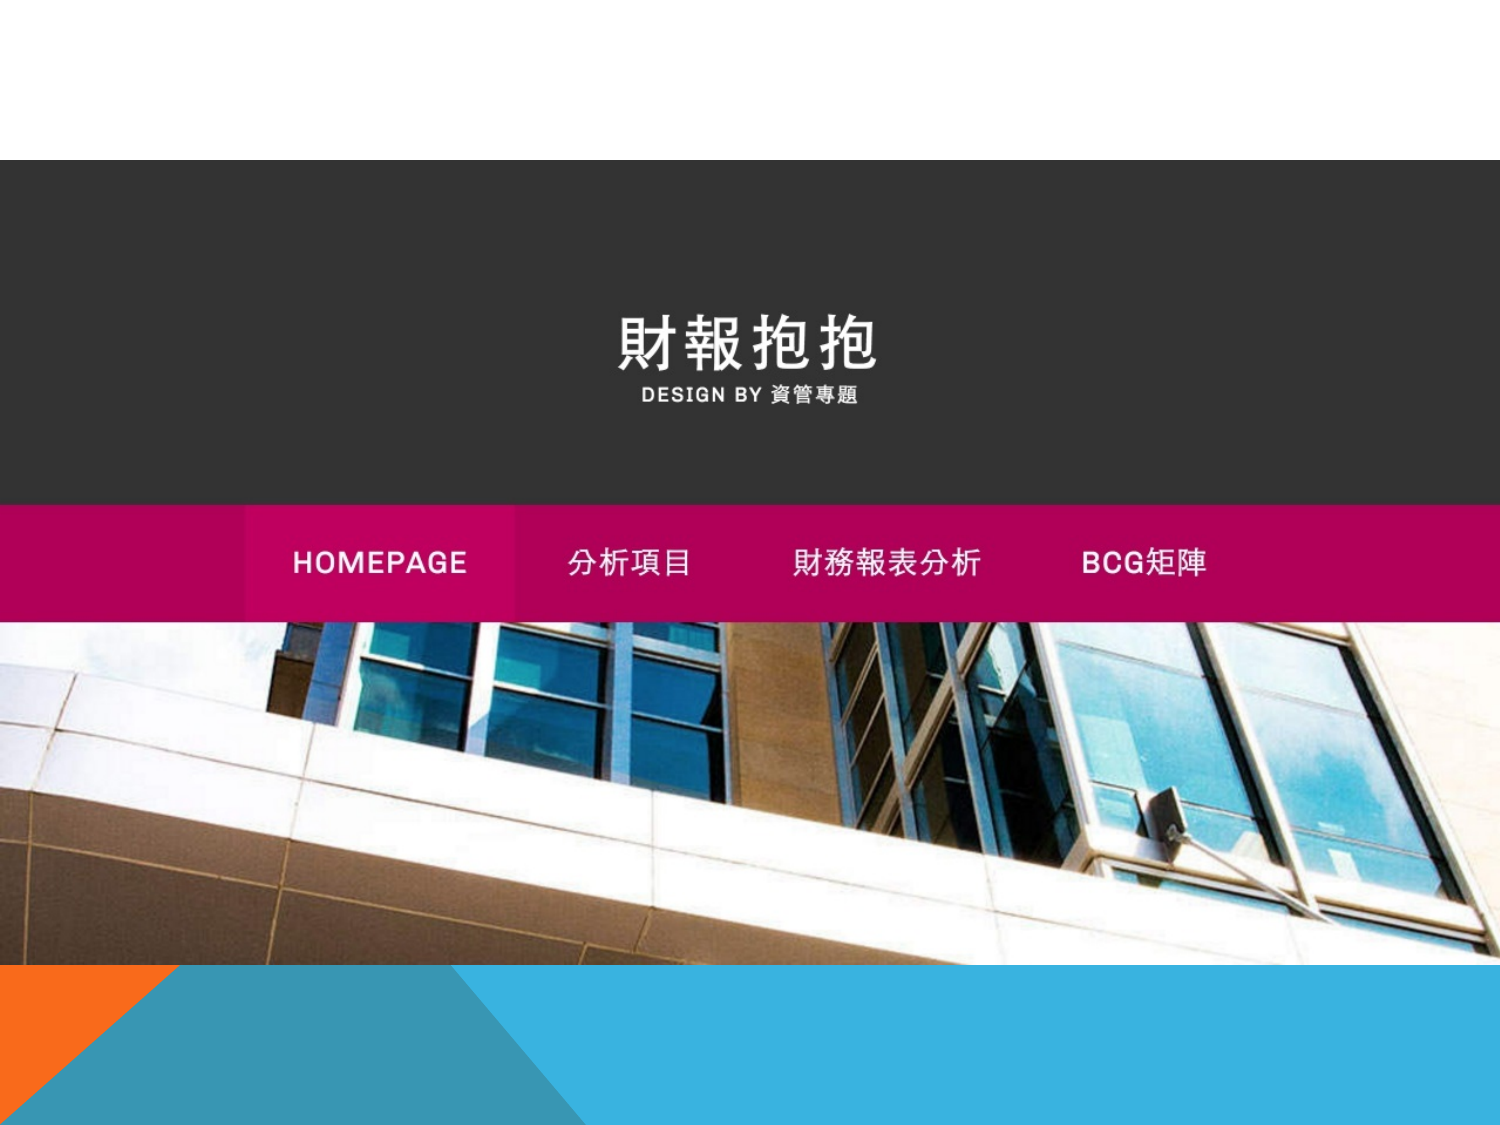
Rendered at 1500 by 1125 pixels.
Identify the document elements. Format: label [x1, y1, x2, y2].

picture [0, 160, 1500, 965]
